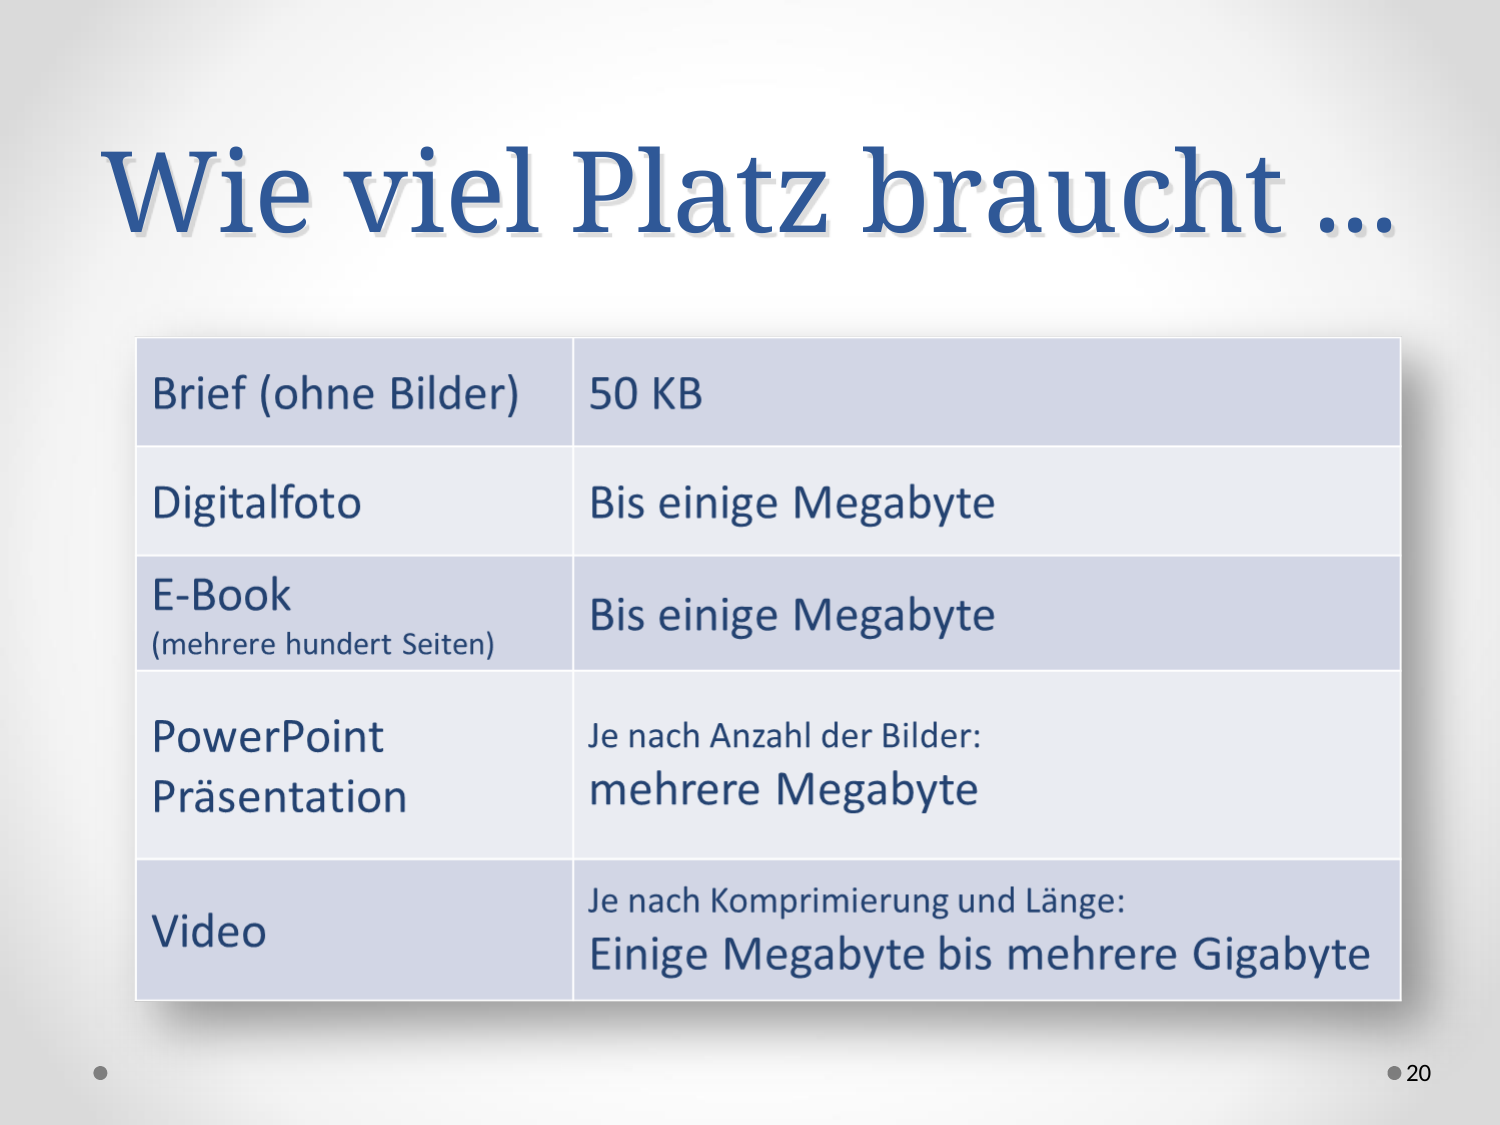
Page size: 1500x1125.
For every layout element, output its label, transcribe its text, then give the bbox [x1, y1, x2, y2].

title Wie viel Platz braucht ... [75, 126, 1426, 263]
picture [83, 285, 1500, 1103]
